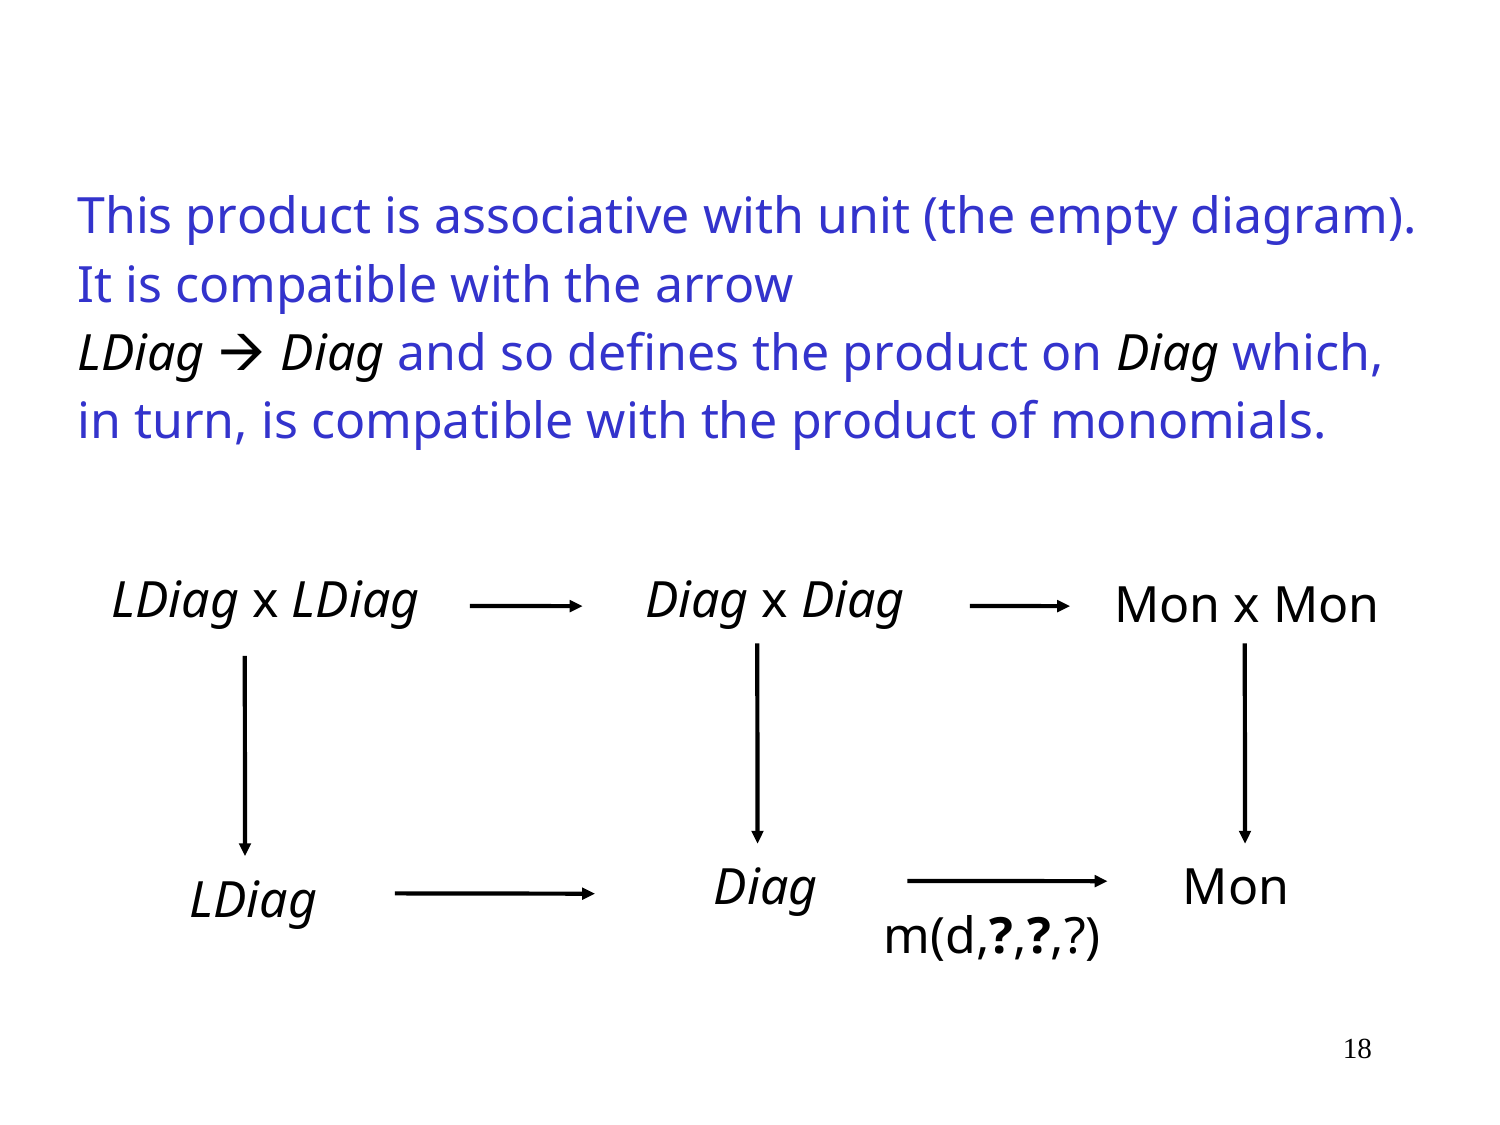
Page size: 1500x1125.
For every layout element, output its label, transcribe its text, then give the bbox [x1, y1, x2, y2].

text_box LDiag [174, 855, 333, 940]
text_box Mon [1167, 843, 1305, 928]
text_box This product is associative with unit (the empty diagram). It is compatible with the arrow LDiag  Diag and so defines the product on Diag which, in turn, is compatible with the product of monomials. [62, 172, 1438, 462]
text_box Mon x Mon [1099, 561, 1395, 645]
text_box LDiag x LDiag [96, 555, 435, 640]
text_box Diag [698, 843, 833, 928]
text_box m(d,?,?,?) [869, 892, 1168, 968]
text_box Diag x Diag [630, 555, 920, 640]
